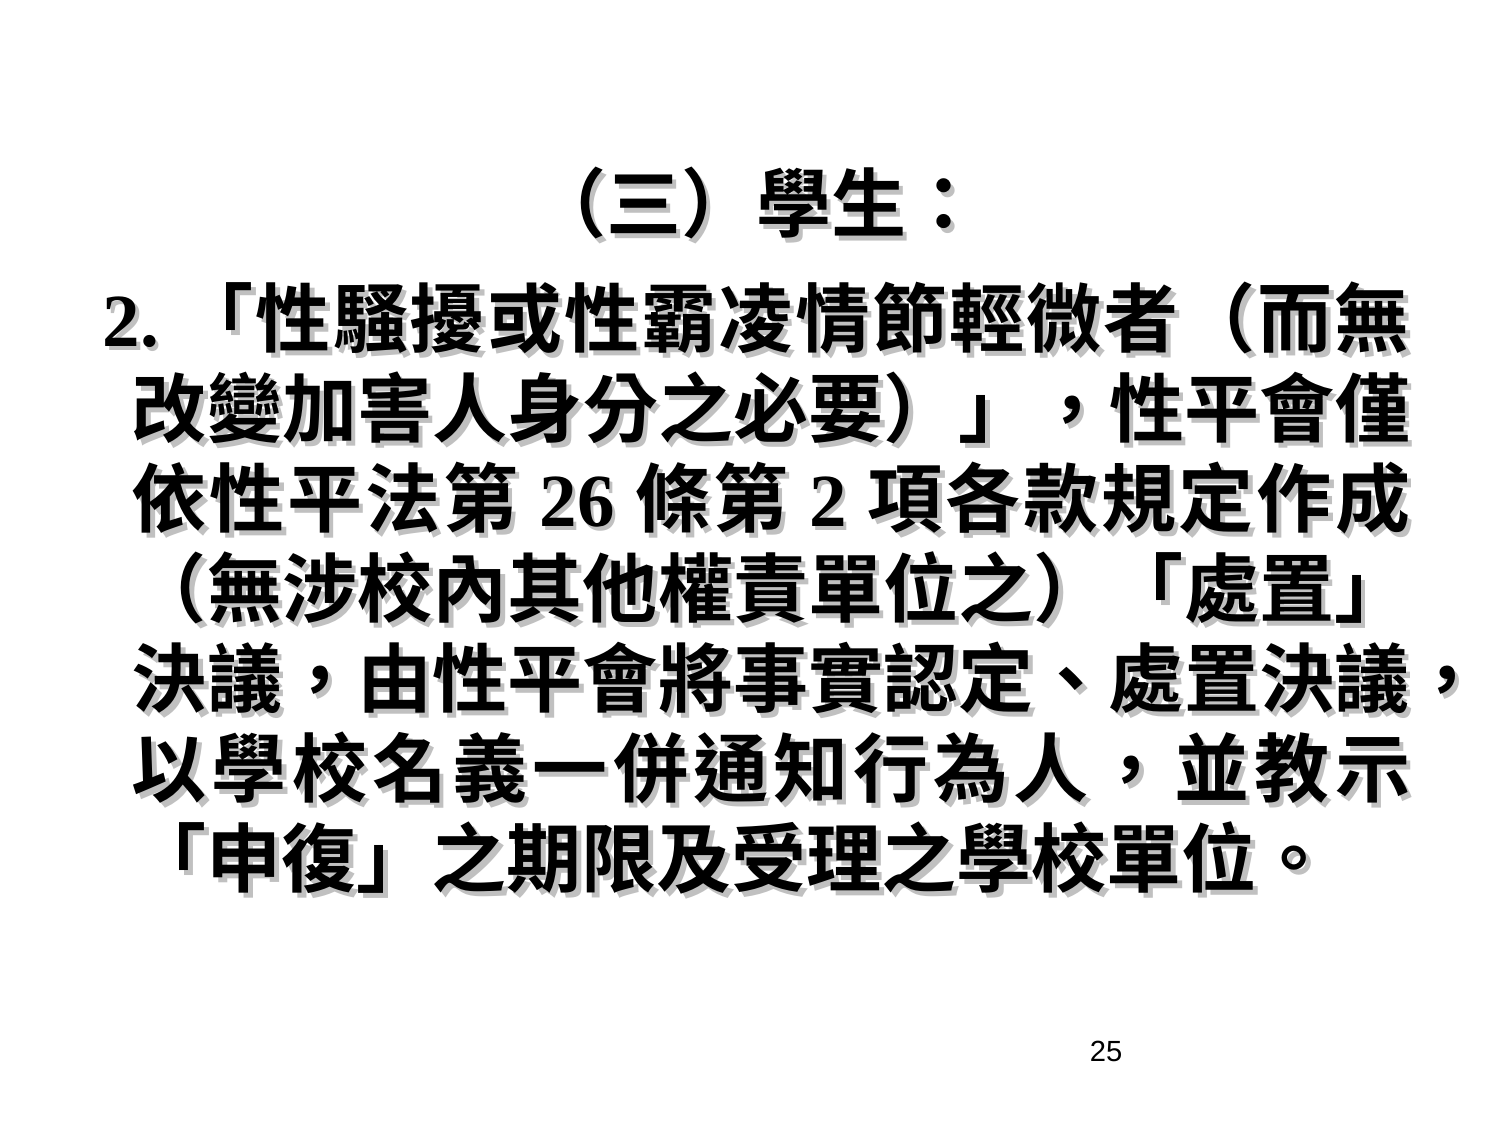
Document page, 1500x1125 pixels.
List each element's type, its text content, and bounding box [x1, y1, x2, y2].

text_box （三）學生： 2.「性騷擾或性霸凌情節輕微者（而無改變加害人身分之必要）」，性平會僅依性平法第26條第2項各款規定作成（無涉校內其他權責單位之）「處置」決議，由性平會將事實認定、處置決議，以學校名義一併通知行為人，並教示「申復」之期限及受理之學校單位。 [88, 149, 1425, 909]
text_box [1074, 1024, 1426, 1103]
